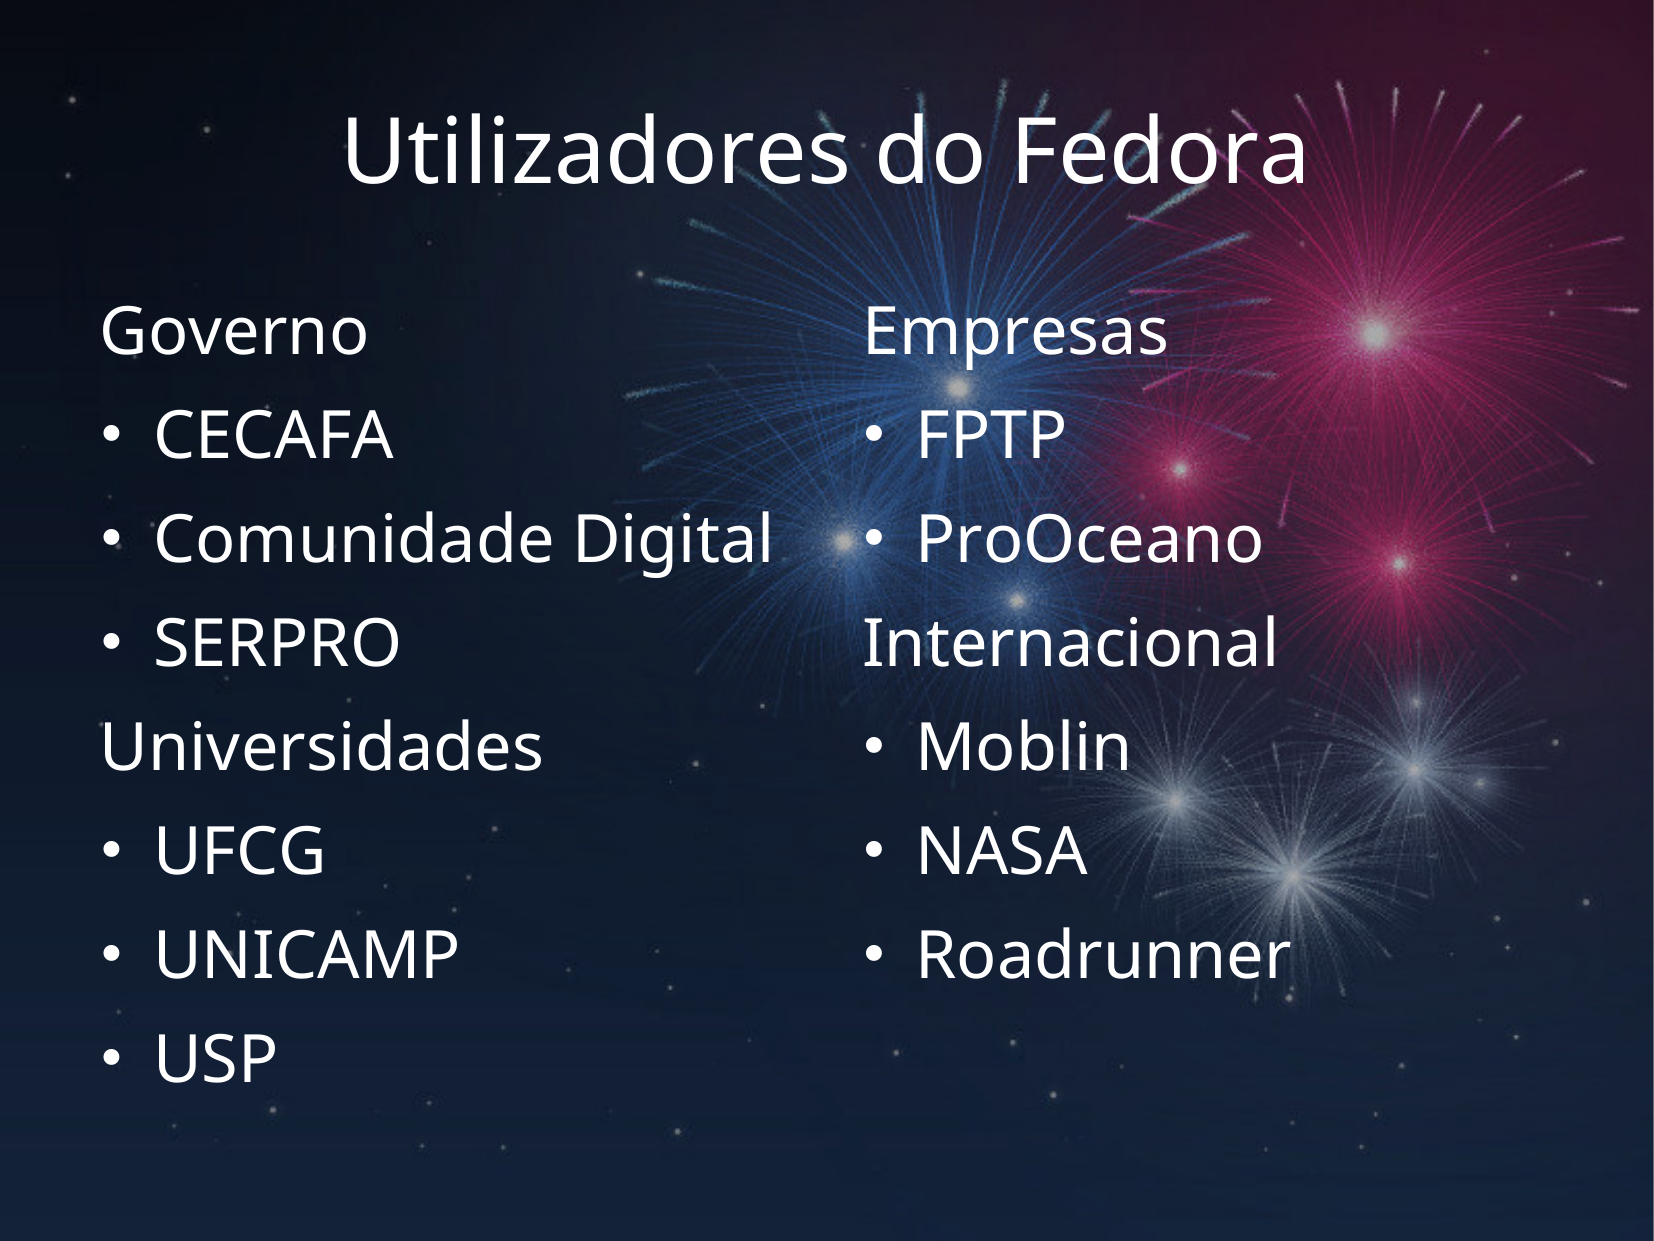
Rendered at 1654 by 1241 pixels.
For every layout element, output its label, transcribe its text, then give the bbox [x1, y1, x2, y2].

list Governo CECAFA Comunidade Digital SERPRO Universidades UFCG UNICAMP USP [82, 290, 809, 1114]
title Utilizadores do Fedora [82, 49, 1571, 257]
list Empresas FPTP ProOceano Internacional Moblin NASA Roadrunner [844, 290, 1571, 1114]
picture [0, 0, 1654, 1241]
